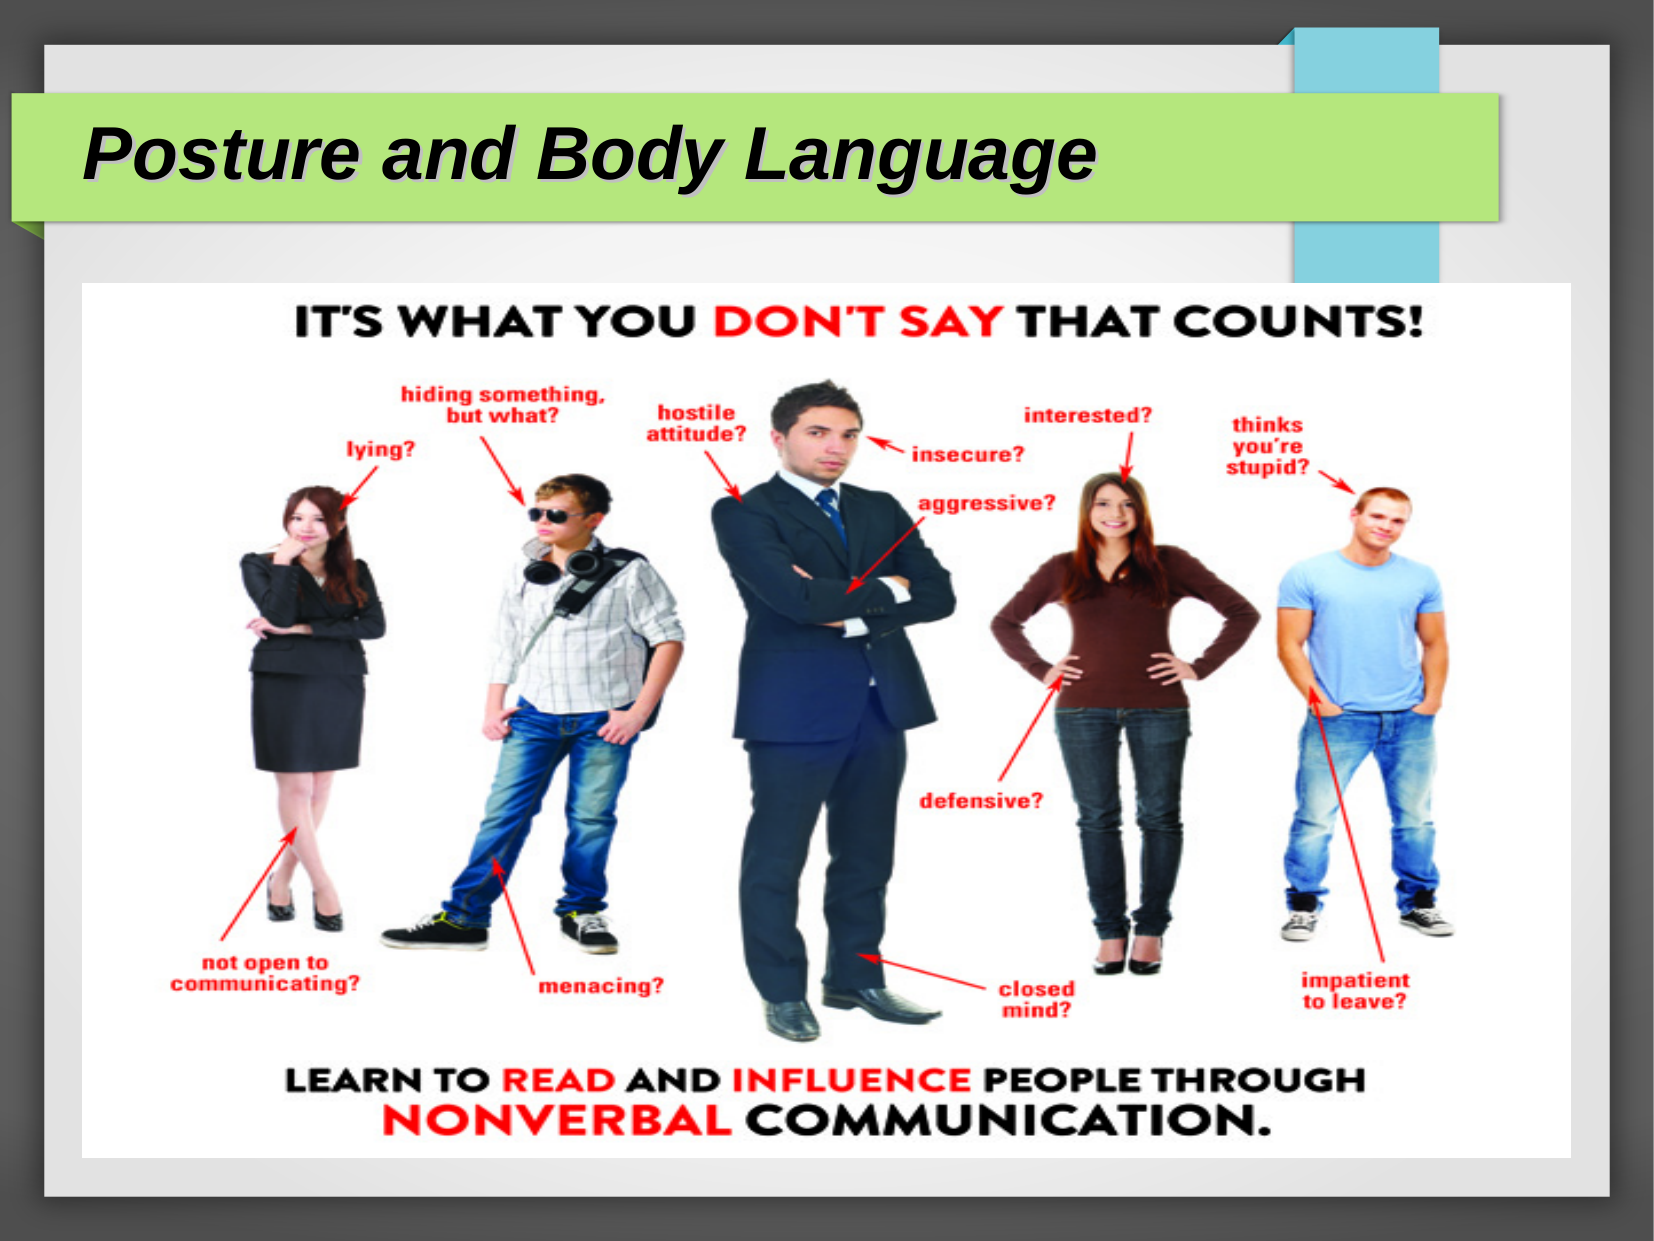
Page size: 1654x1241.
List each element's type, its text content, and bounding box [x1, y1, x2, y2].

picture [0, 0, 1654, 1241]
title Posture and Body Language [82, 94, 1264, 213]
